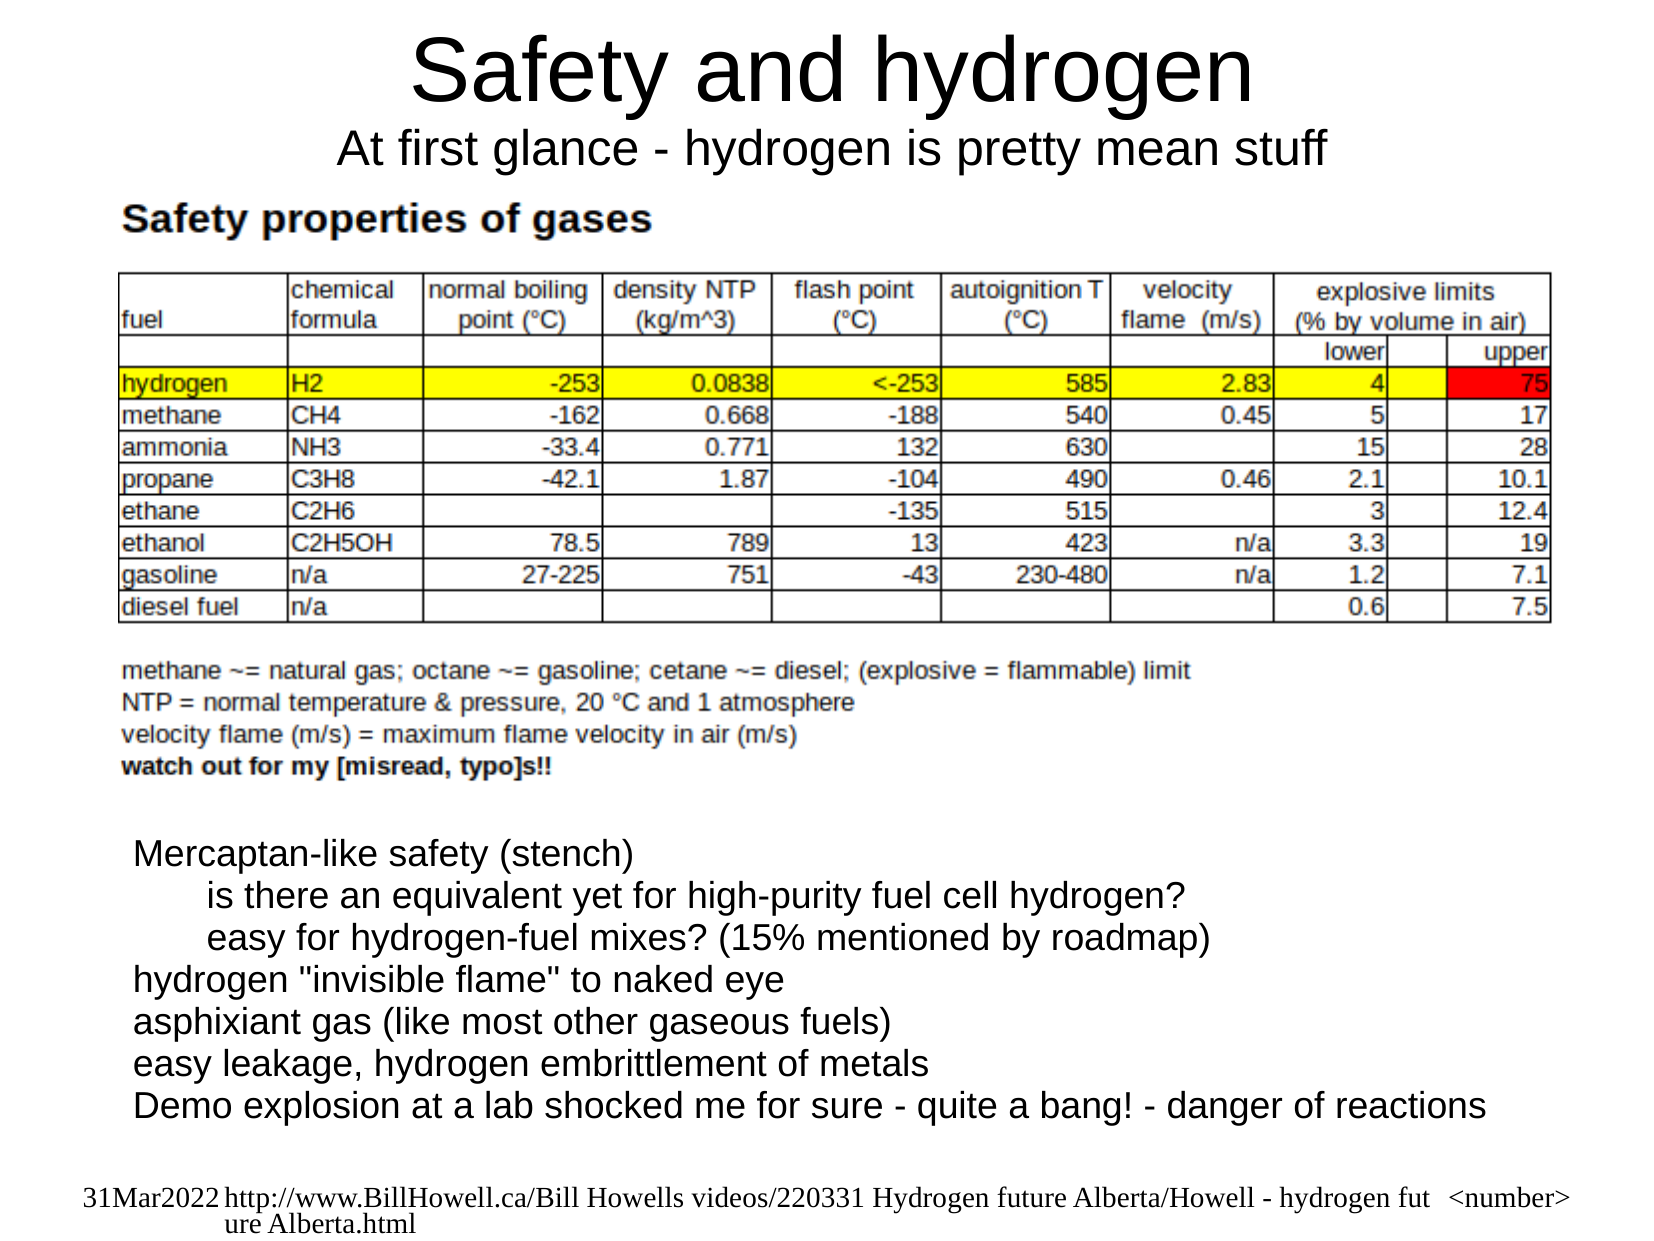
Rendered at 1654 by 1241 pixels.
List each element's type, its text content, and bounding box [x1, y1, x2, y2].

text_box Mercaptan-like safety (stench) is there an equivalent yet for high-purity fuel cell hydrogen? easy for hydrogen-fuel mixes? (15% mentioned by roadmap) hydrogen "invisible flame" to naked eye asphixiant gas (like most other gaseous fuels) easy leakage, hydrogen embrittlement of metals Demo explosion at a lab shocked me for sure - quite a bang! - danger of reactions [118, 825, 1536, 1134]
picture [118, 189, 1560, 815]
title Safety and hydrogen At first glance - hydrogen is pretty mean stuff [70, 17, 1559, 178]
